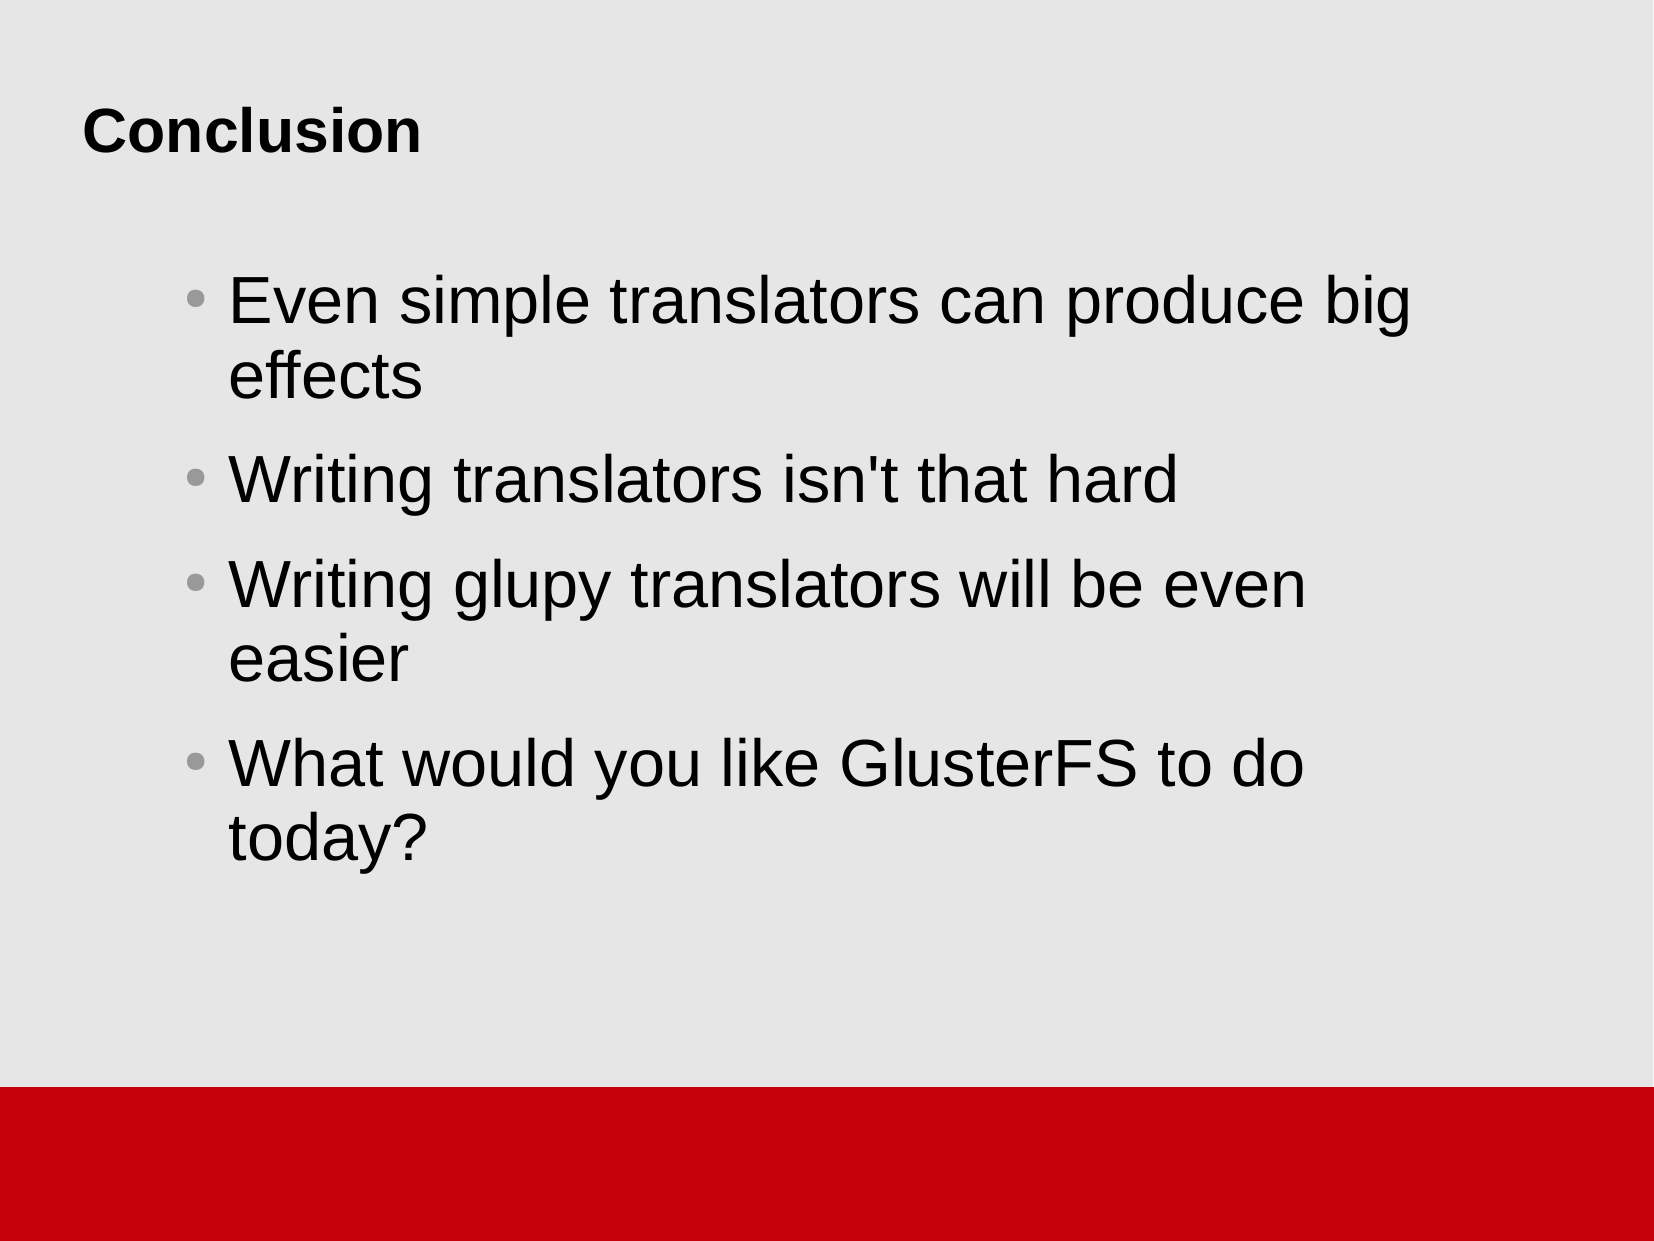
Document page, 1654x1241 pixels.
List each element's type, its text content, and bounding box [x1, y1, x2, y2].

list Even simple translators can produce big effects Writing translators isn't that hard Writing glupy translators will be even easier What would you like GlusterFS to do today? [168, 263, 1425, 859]
title Conclusion [82, 37, 1571, 226]
